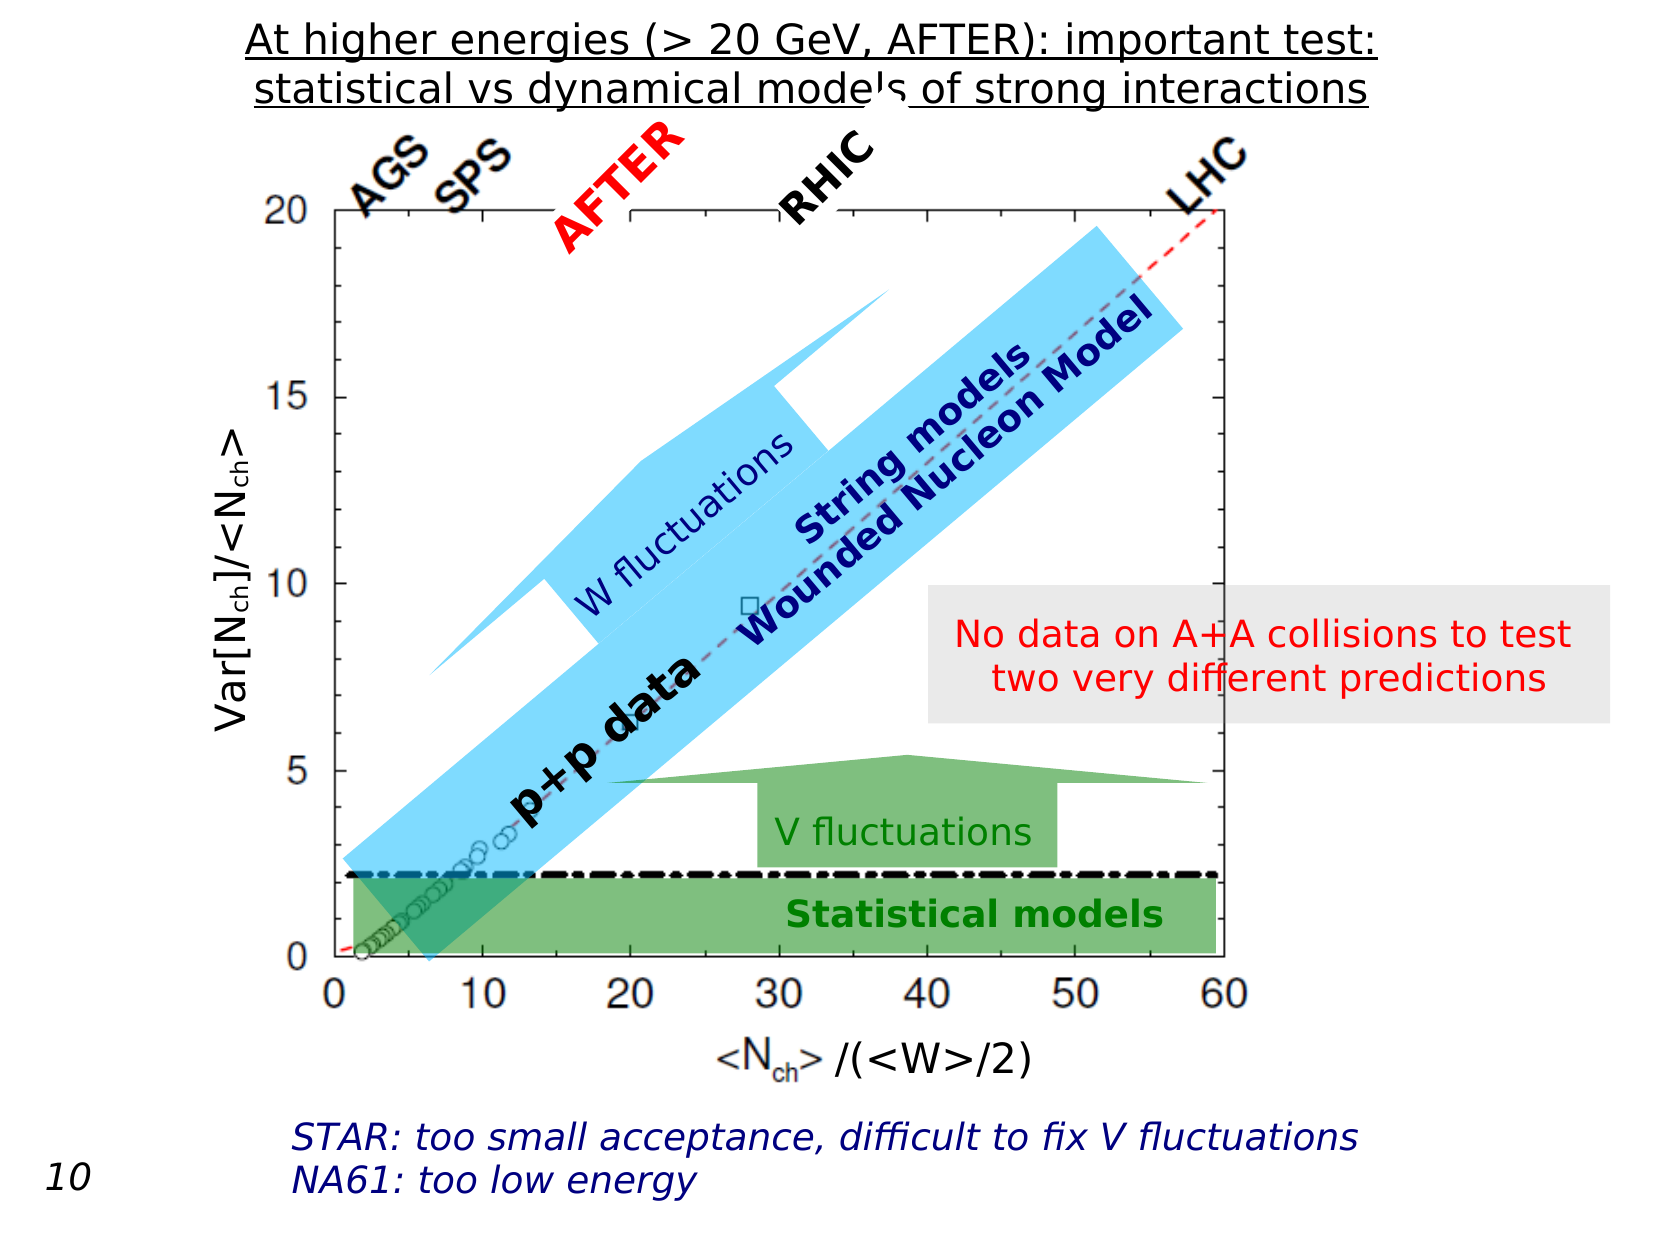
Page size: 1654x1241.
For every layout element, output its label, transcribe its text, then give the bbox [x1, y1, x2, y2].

text_box [342, 225, 1216, 962]
text_box p+p data [496, 640, 712, 833]
text_box String models Wounded Nucleon Model [692, 252, 1161, 666]
text_box Var[Nch]/<Nch> [206, 425, 269, 733]
text_box RHIC [770, 85, 925, 240]
text_box V fluctuations [774, 810, 1034, 855]
text_box STAR: too small acceptance, difficult to fix V fluctuations NA61: too low energy [291, 1115, 1359, 1203]
text_box /(<W>/2) [835, 1034, 1034, 1083]
picture [203, 87, 1339, 1095]
text_box AFTER [539, 108, 694, 263]
text_box [928, 585, 1611, 724]
text_box Statistical models [785, 893, 1165, 937]
text_box At higher energies (> 20 GeV, AFTER): important test: statistical vs dynamical models of strong interactions [244, 15, 1378, 113]
text_box W fluctuations [567, 421, 803, 629]
text_box No data on A+A collisions to test two very different predictions [954, 613, 1585, 701]
